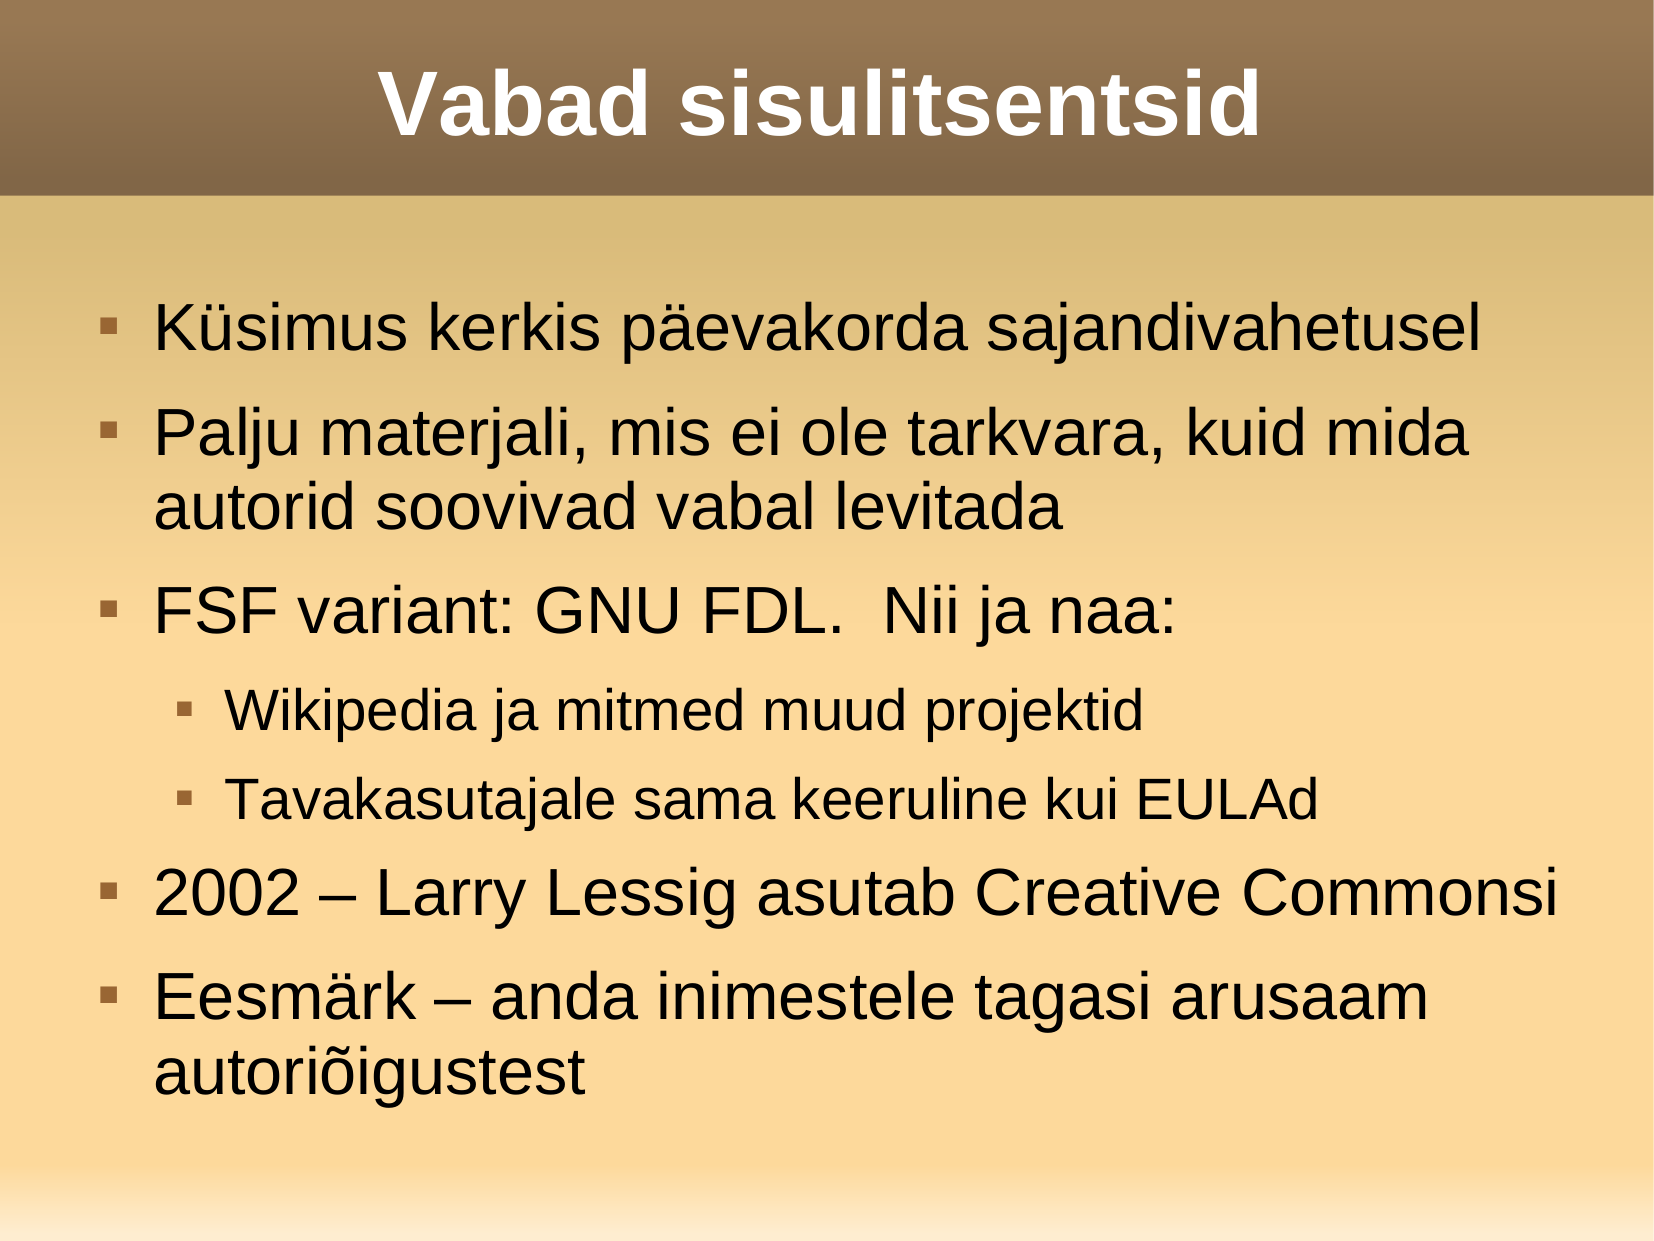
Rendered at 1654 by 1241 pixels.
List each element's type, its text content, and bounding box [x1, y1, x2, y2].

title Vabad sisulitsentsid [76, 7, 1565, 200]
list Küsimus kerkis päevakorda sajandivahetusel Palju materjali, mis ei ole tarkvara, kuid mida autorid soovivad vabal levitada FSF variant: GNU FDL. Nii ja naa: Wikipedia ja mitmed muud projektid Tavakasutajale sama keeruline kui EULAd 2002 – Larry Lessig asutab Creative Commonsi Eesmärk – anda inimestele tagasi arusaam autoriõigustest [82, 290, 1571, 1109]
picture [0, 0, 1654, 1241]
